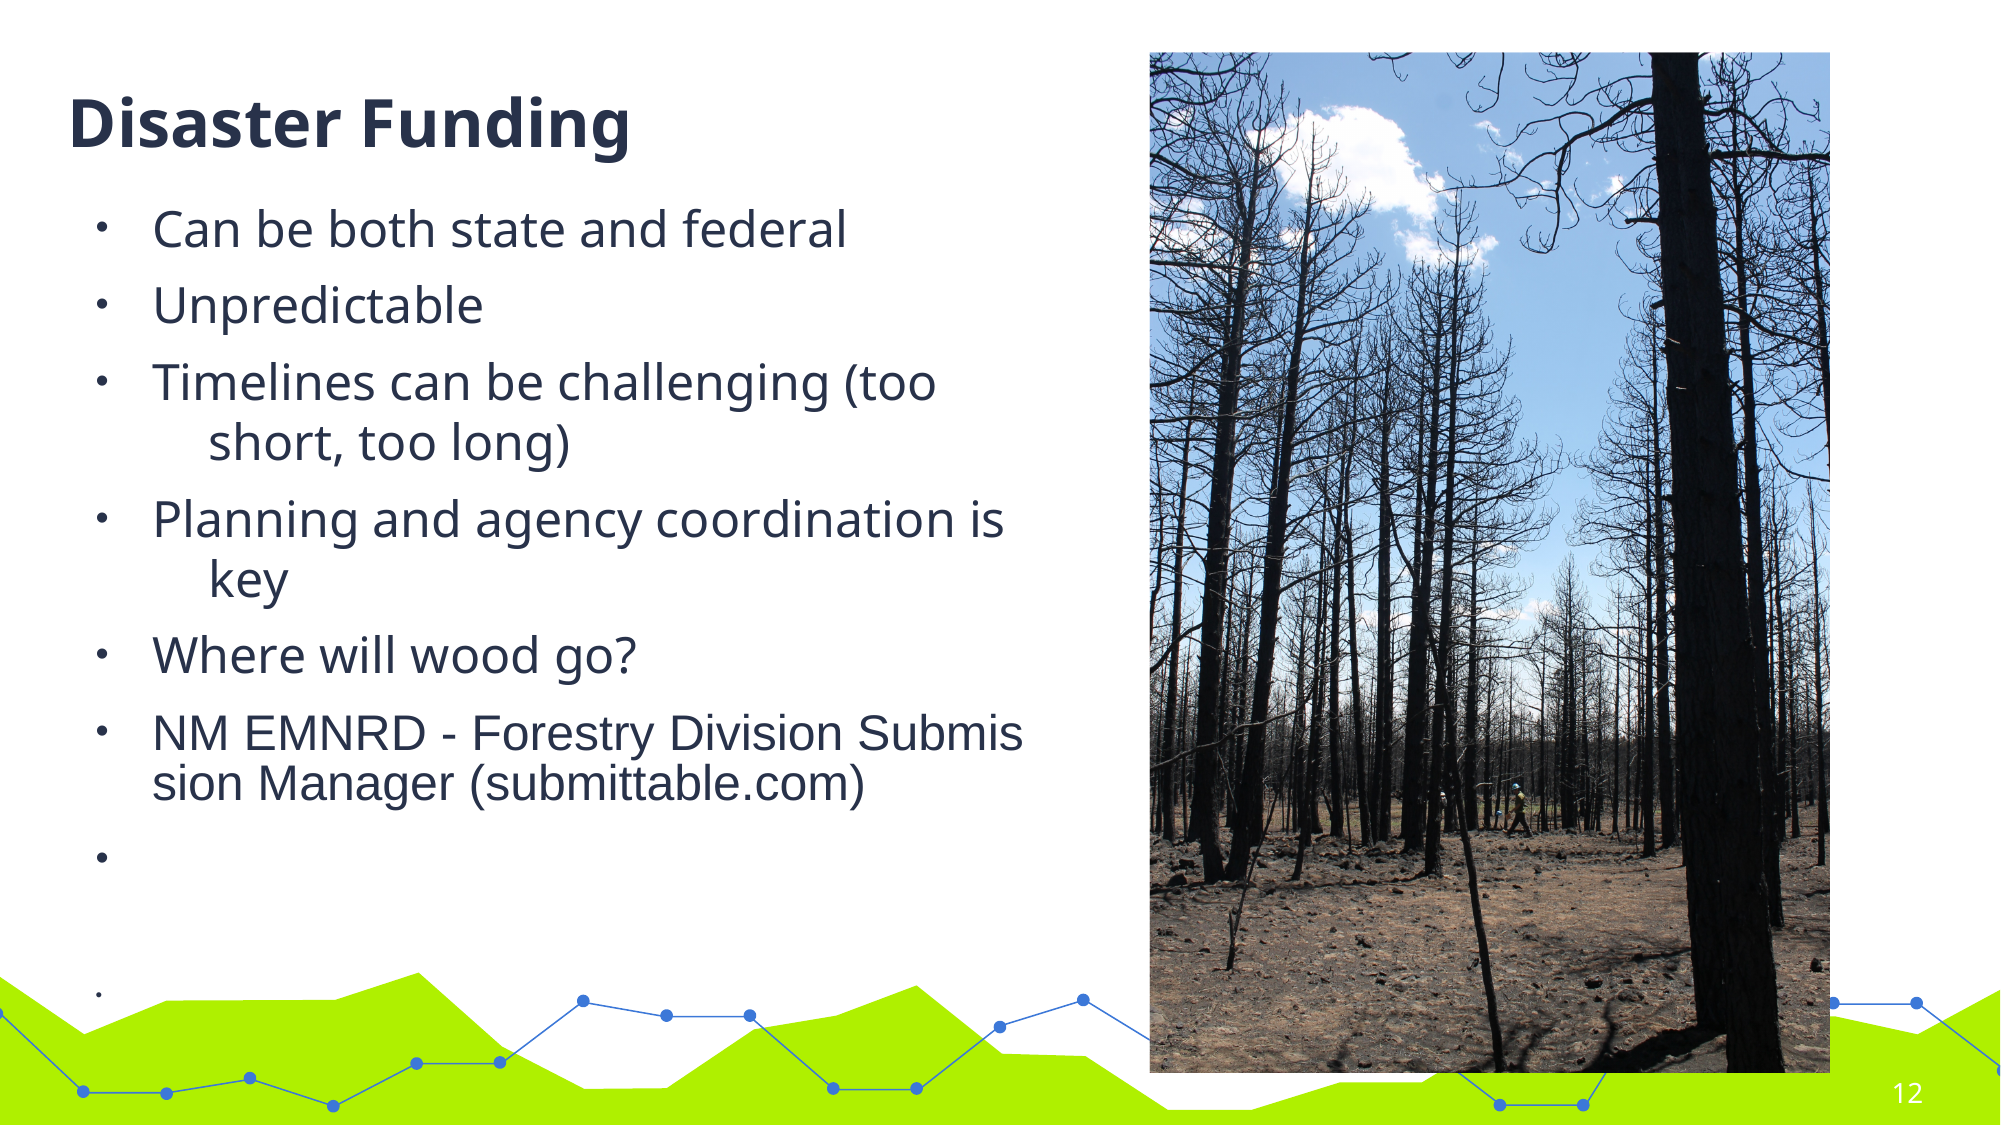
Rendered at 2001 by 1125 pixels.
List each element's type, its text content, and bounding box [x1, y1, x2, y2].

slide_number 12 [1871, 1055, 1992, 1125]
picture [1149, 52, 1830, 1073]
title Disaster Funding [47, 60, 1149, 157]
text_box Can be both state and federal Unpredictable Timelines can be challenging (too short, too long) Planning and agency coordination is key Where will wood go? NM EMNRD - Forestry Division Submission Manager (submittable.com) [75, 177, 1062, 888]
